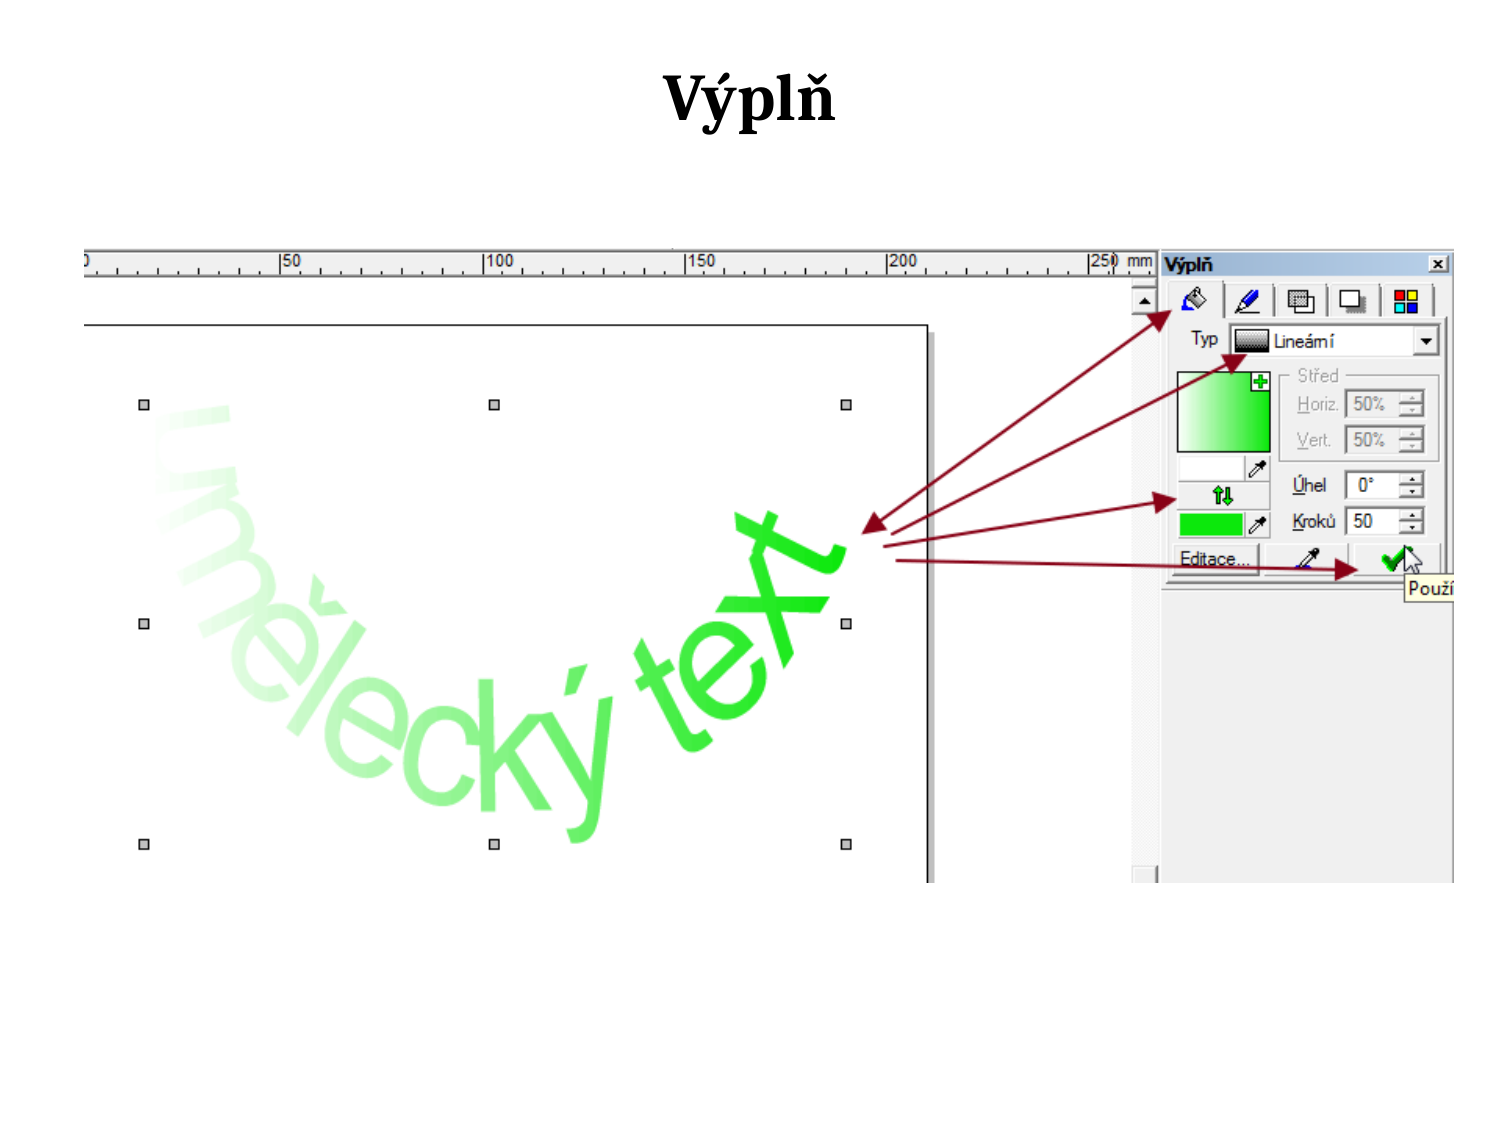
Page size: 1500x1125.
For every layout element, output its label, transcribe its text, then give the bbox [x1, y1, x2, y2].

title Výplň [0, 0, 1500, 188]
picture [84, 248, 1454, 883]
